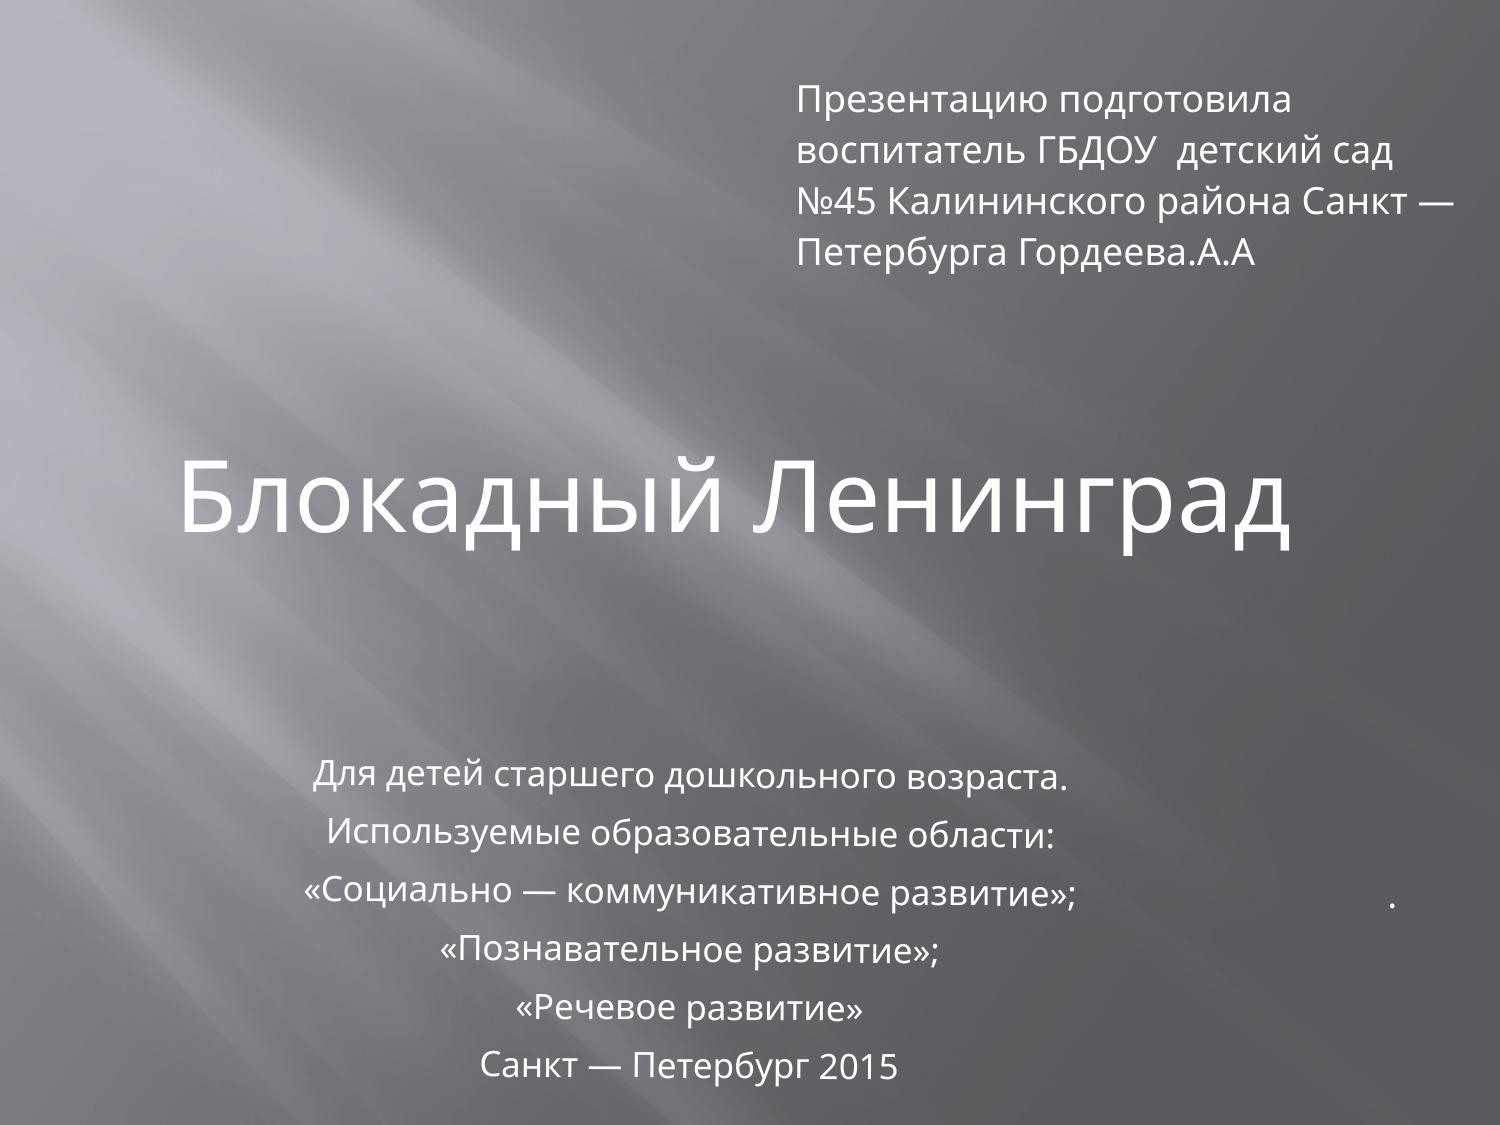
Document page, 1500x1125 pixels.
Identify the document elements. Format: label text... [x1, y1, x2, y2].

text_box . [88, 101, 1412, 1057]
picture [0, 0, 1500, 1125]
title Презентацию подготовила воспитатель ГБДОУ детский сад №45 Калининского района Санкт — Петербурга Гордеева.А.А [795, 47, 1465, 303]
list Блокадный Ленинград [59, 425, 1409, 737]
list Для детей старшего дошкольного возраста. Используемые образовательные области: «Социально — коммуникативное развитие»; «Познавательное развитие»; «Речевое развитие» Санкт — Петербург 2015 [116, 746, 1264, 1099]
